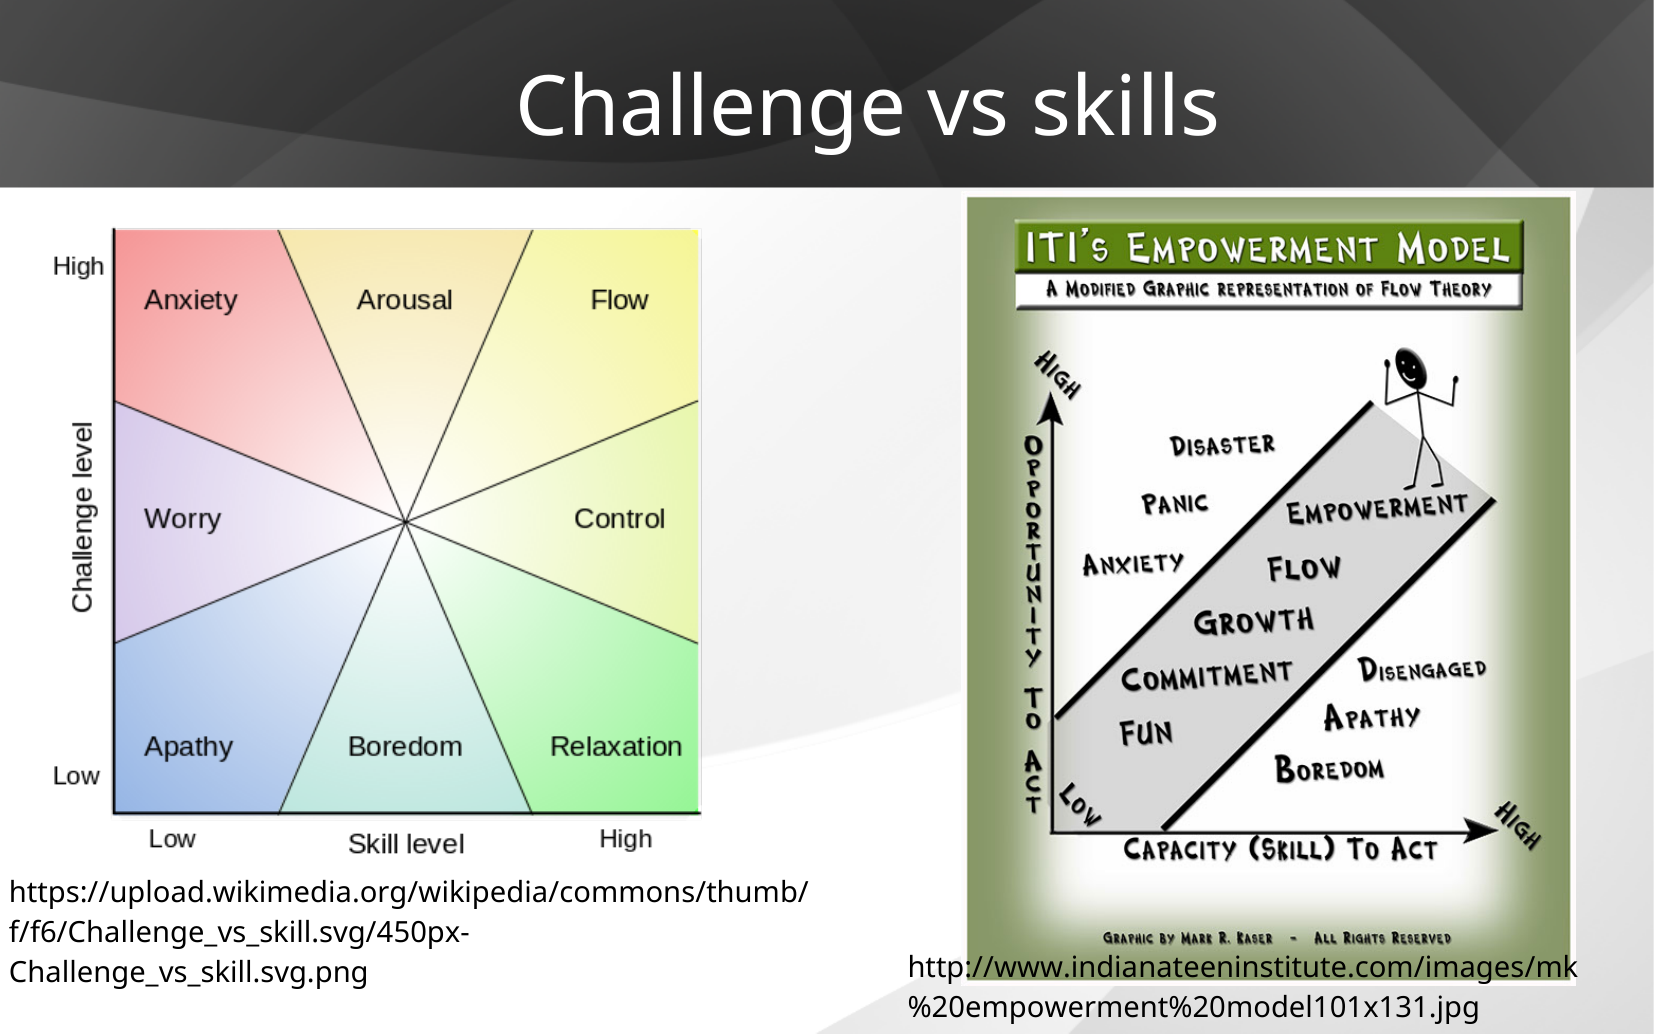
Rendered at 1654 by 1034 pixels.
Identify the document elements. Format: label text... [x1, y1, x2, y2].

text_box http://www.indianateeninstitute.com/images/mk%20empowerment%20model101x131.jpg [892, 939, 1613, 1034]
picture [0, 0, 1654, 1034]
text_box https://upload.wikimedia.org/wikipedia/commons/thumb/f/f6/Challenge_vs_skill.svg/450px-Challenge_vs_skill.svg.png [0, 864, 845, 957]
title Challenge vs skills [124, 0, 1613, 208]
